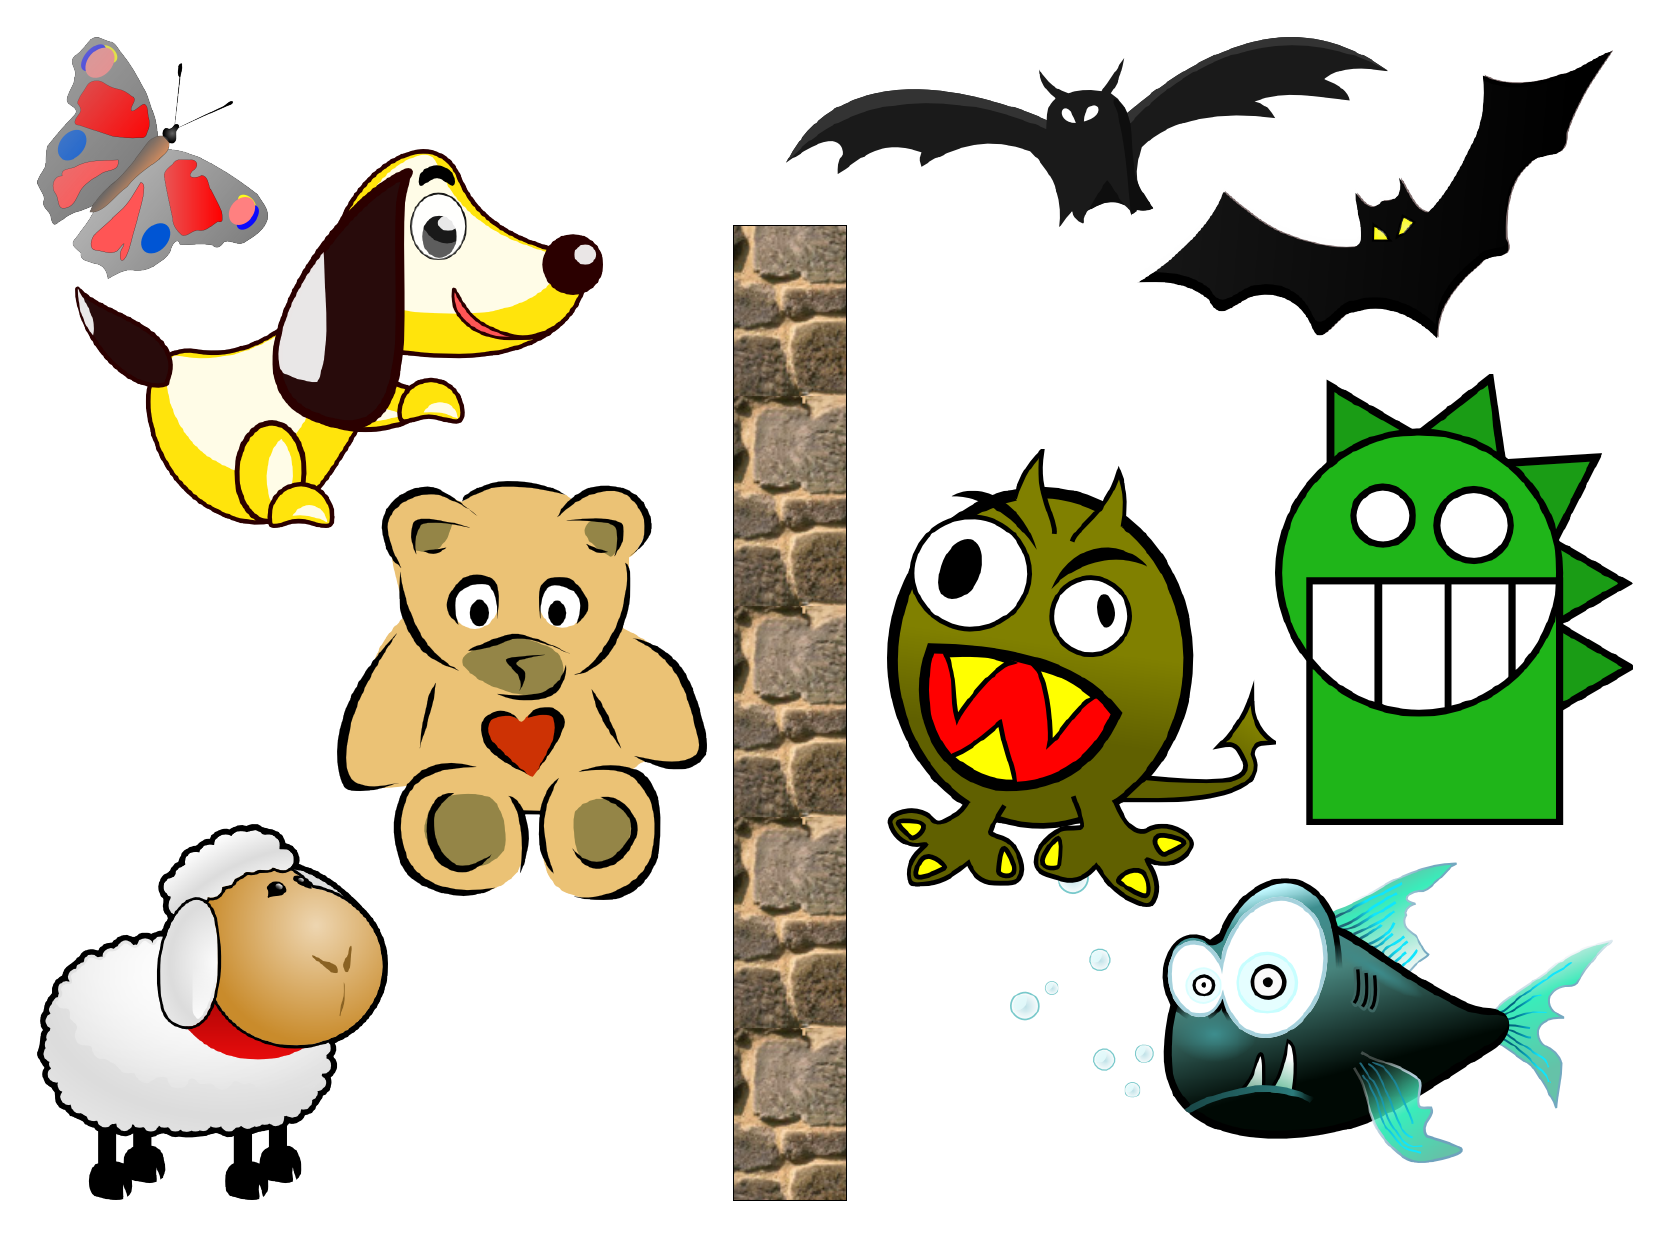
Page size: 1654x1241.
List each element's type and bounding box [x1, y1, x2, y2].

picture [887, 374, 1633, 1163]
text_box [733, 225, 847, 1201]
picture [37, 37, 707, 1201]
picture [786, 37, 1613, 338]
